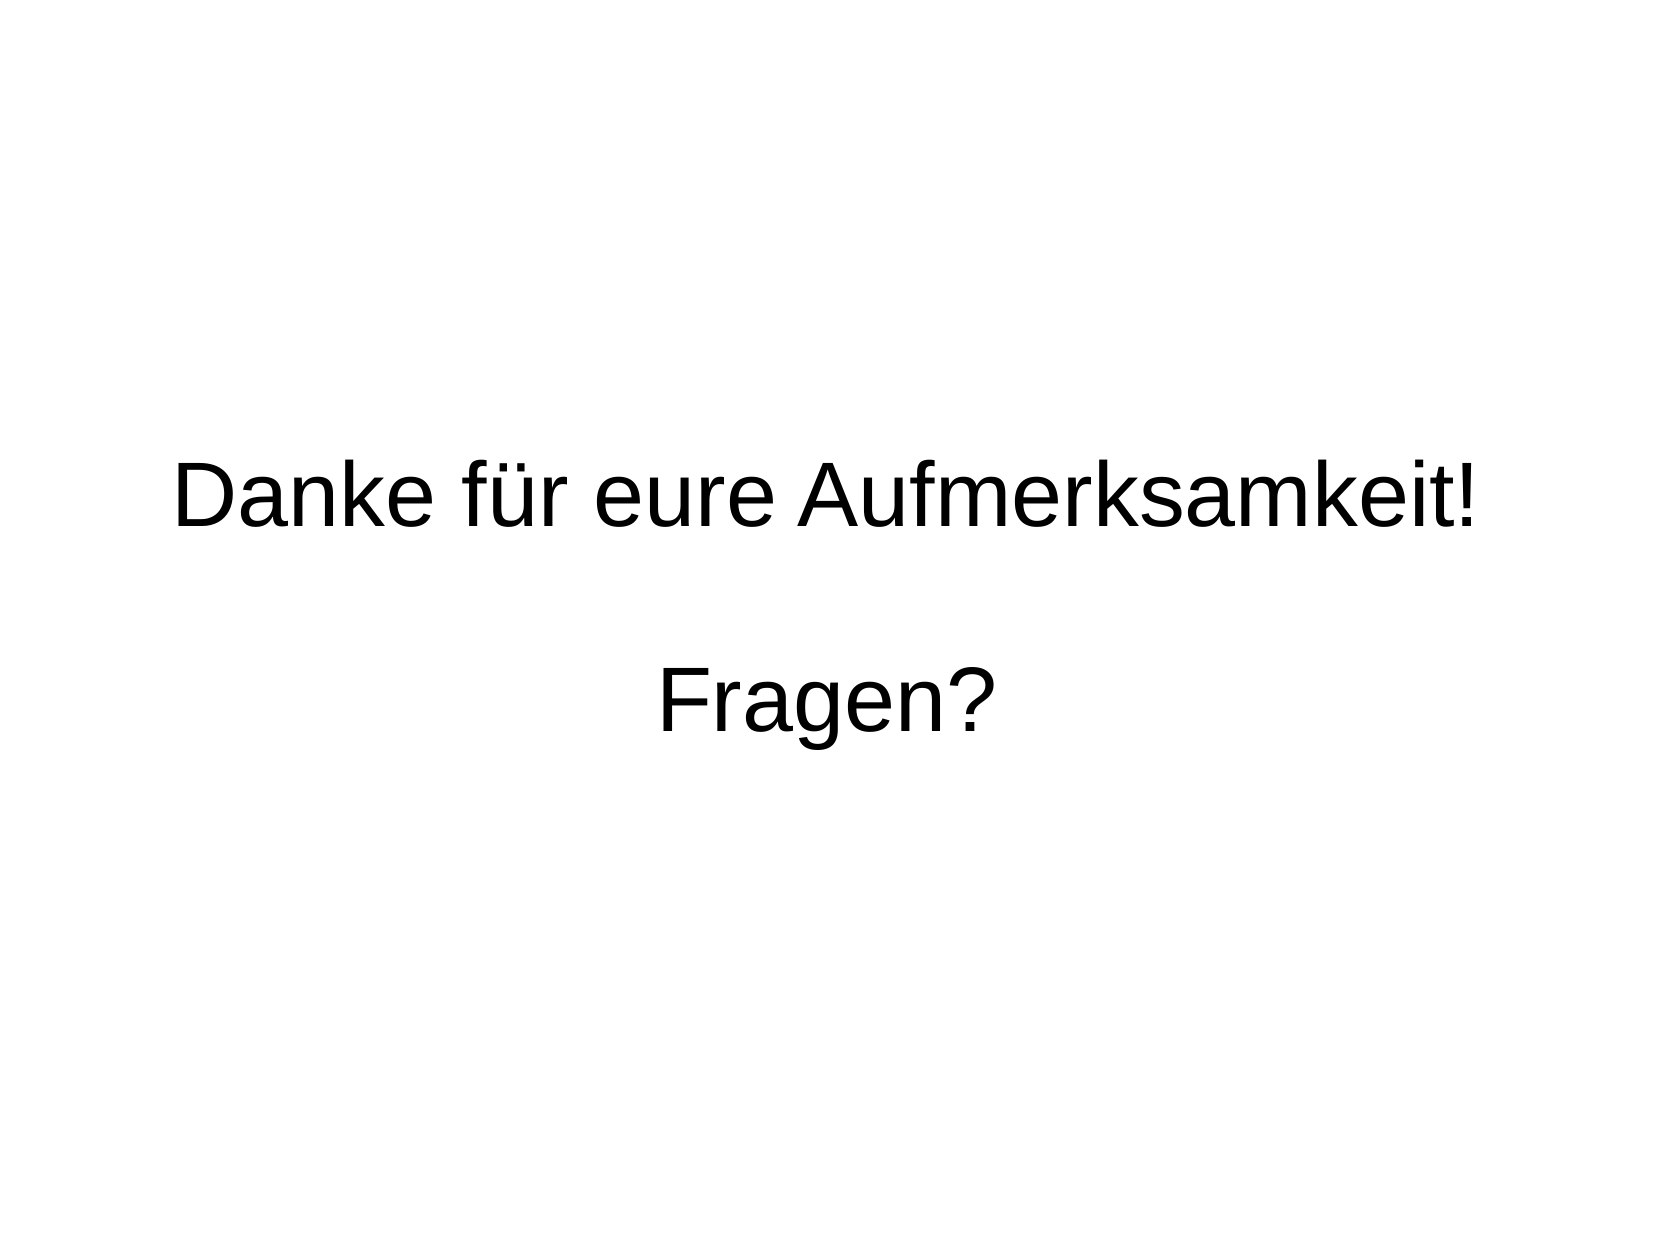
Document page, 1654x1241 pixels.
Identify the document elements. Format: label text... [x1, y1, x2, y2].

title Danke für eure Aufmerksamkeit! Fragen? [82, 49, 1571, 1146]
